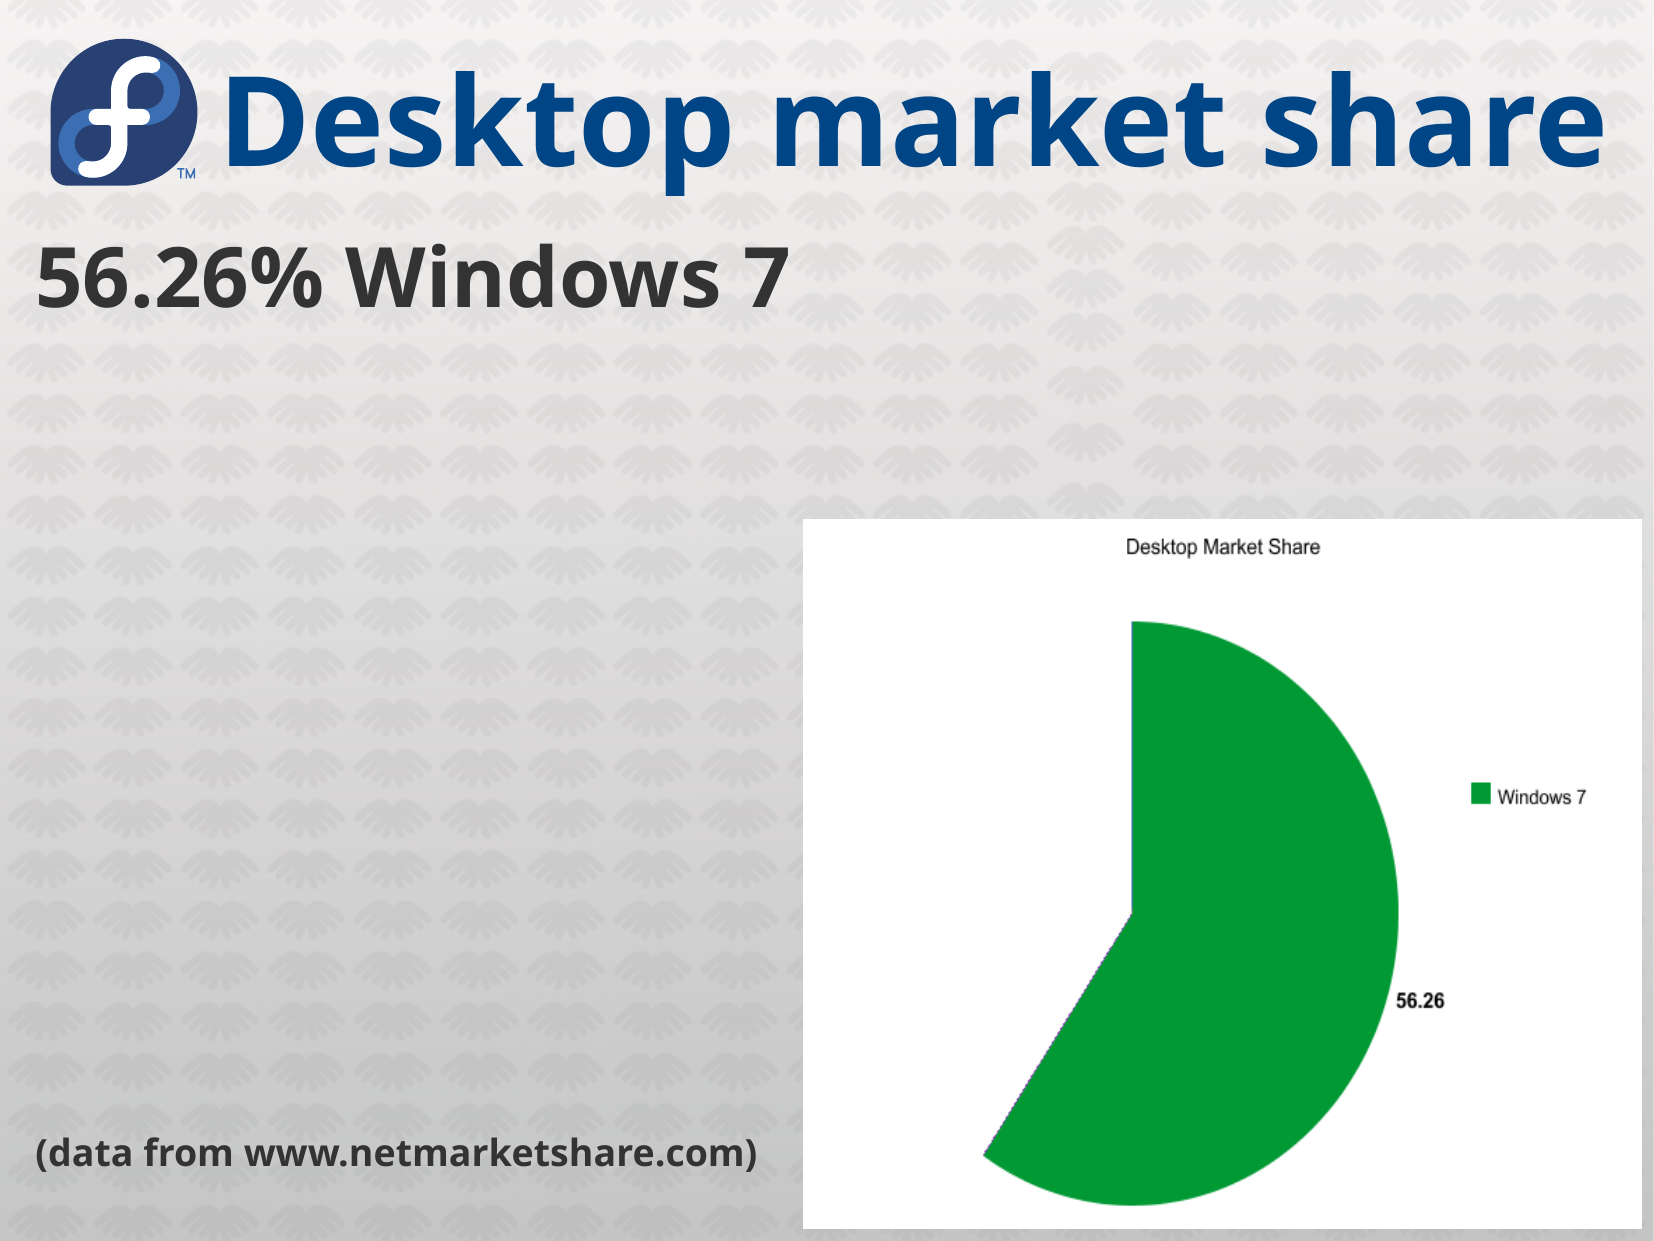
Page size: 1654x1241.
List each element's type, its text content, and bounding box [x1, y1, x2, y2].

picture [0, 0, 1654, 1241]
title Desktop market share [272, 23, 1654, 213]
text_box 56.26% Windows 7 (data from www.netmarketshare.com) [35, 225, 1619, 1170]
